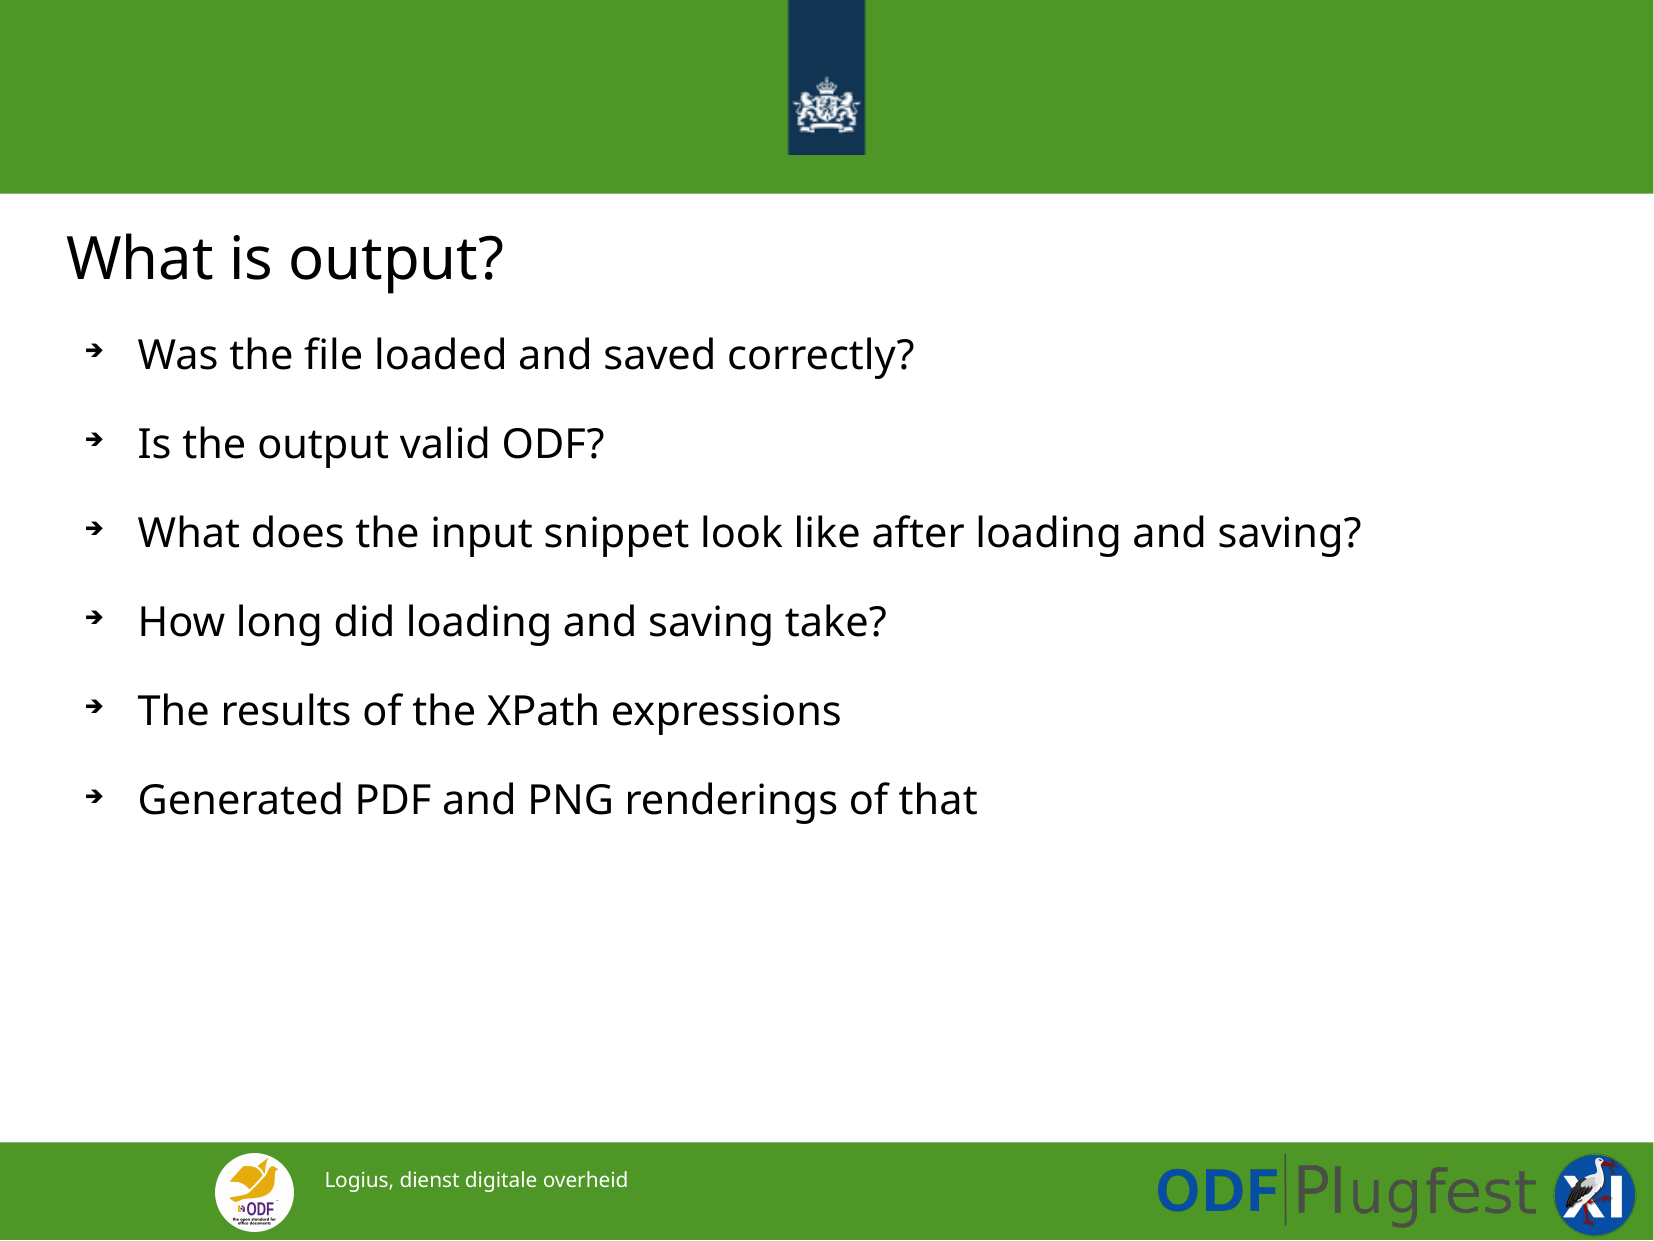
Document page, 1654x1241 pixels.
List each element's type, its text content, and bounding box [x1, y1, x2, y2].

picture [0, 0, 1654, 155]
title What is output? [66, 205, 1486, 309]
picture [1158, 1153, 1654, 1237]
picture [215, 1153, 294, 1232]
list Was the file loaded and saved correctly? Is the output valid ODF? What does the input snippet look like after loading and saving? How long did loading and saving take? The results of the XPath expressions Generated PDF and PNG renderings of that [66, 325, 1488, 1098]
